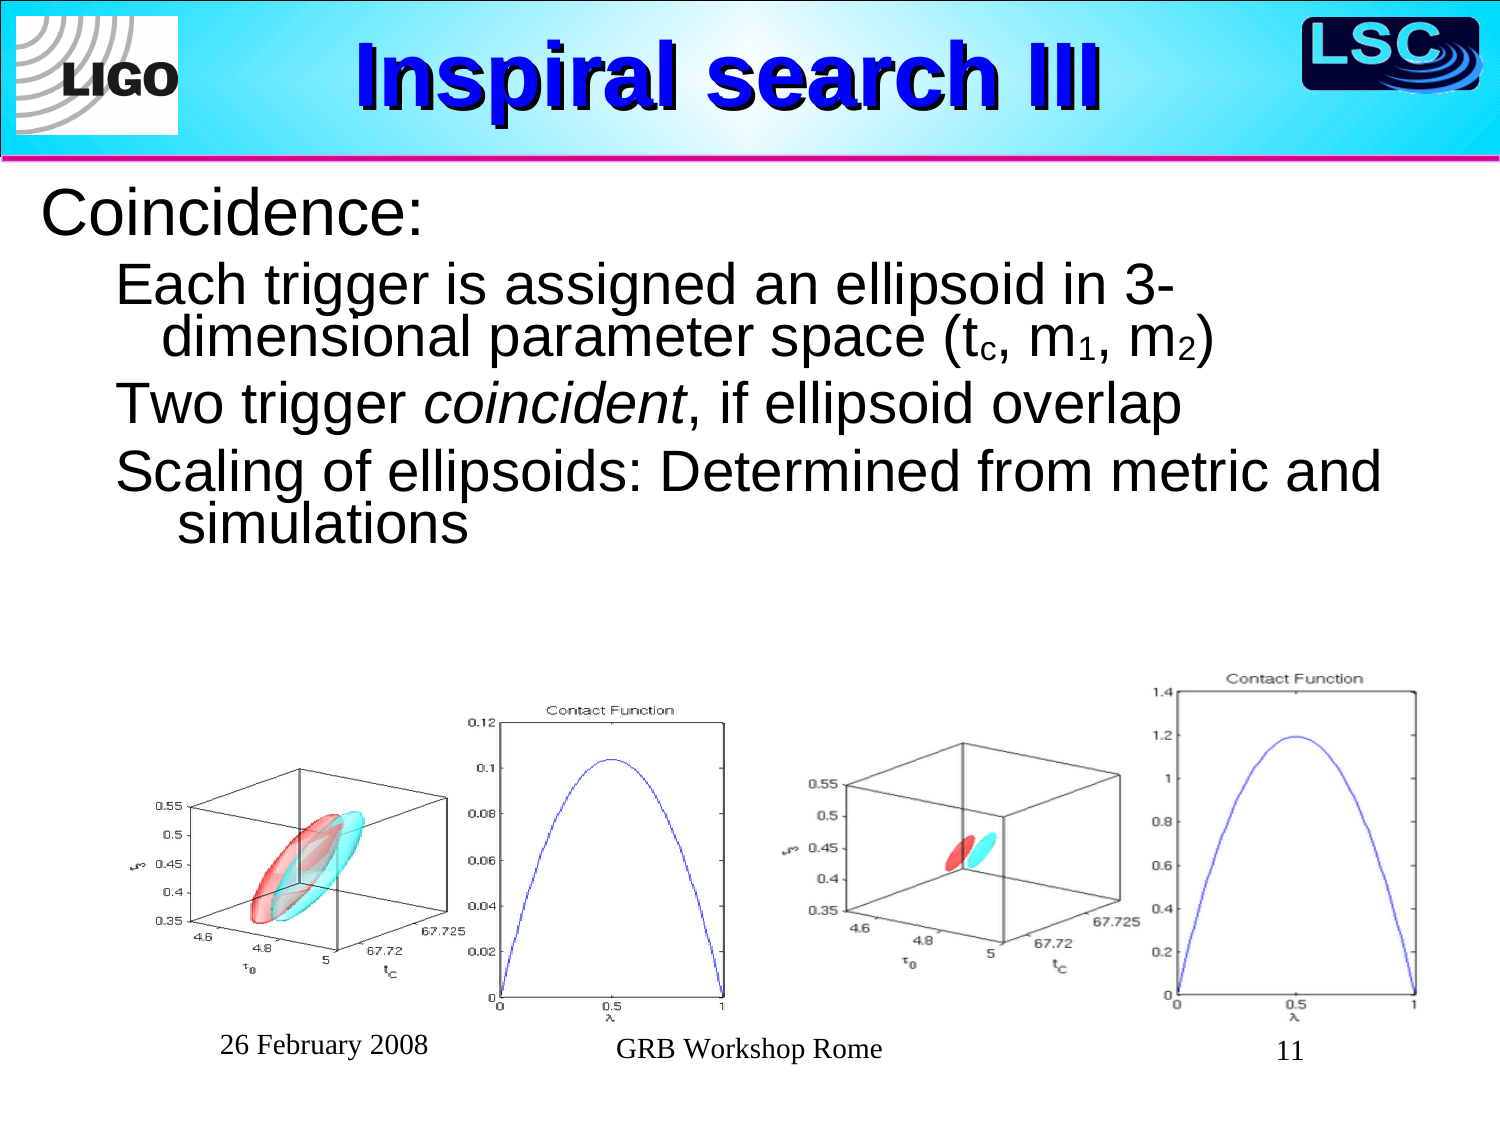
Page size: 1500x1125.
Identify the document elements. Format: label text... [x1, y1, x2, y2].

title Inspiral search III [210, 12, 1246, 152]
picture [1302, 17, 1483, 94]
list Coincidence: Each trigger is assigned an ellipsoid in 3-dimensional parameter space (tc, m1, m2) Two trigger coincident, if ellipsoid overlap Scaling of ellipsoids: Determined from metric and simulations [40, 187, 1390, 779]
picture [122, 664, 1482, 1036]
